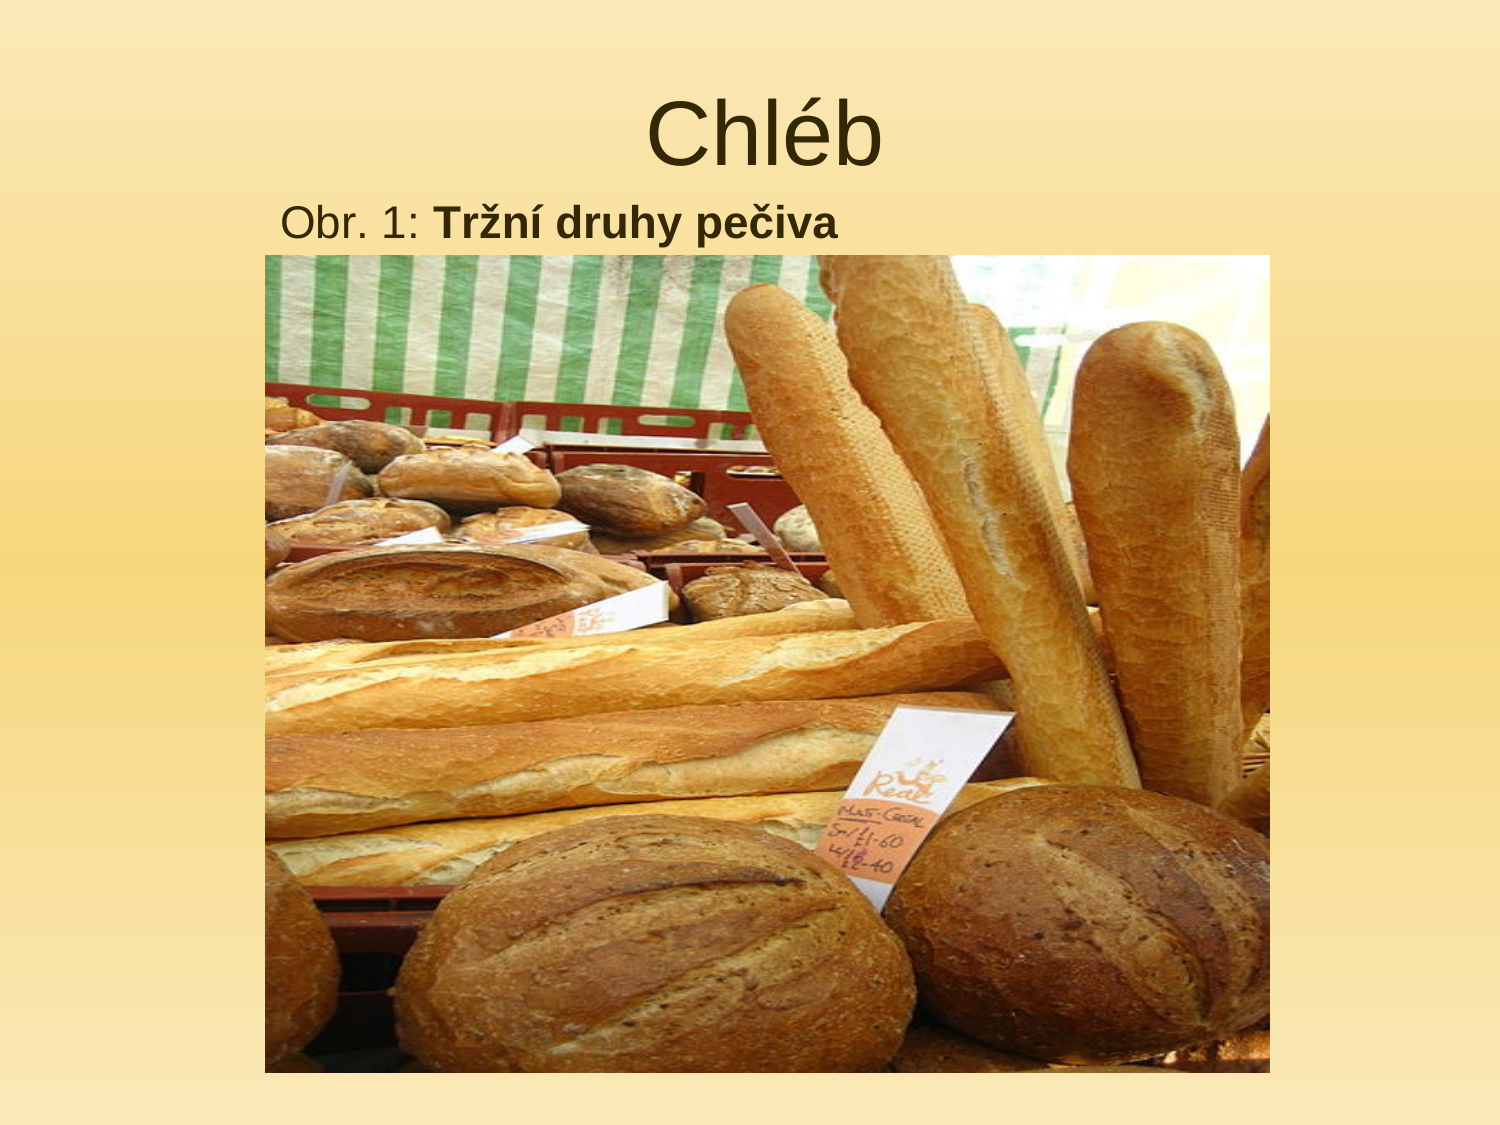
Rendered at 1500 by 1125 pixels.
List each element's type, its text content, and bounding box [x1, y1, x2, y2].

title Chléb [140, 35, 1416, 223]
text_box [265, 255, 1270, 1073]
text_box Obr. 1: Tržní druhy pečiva [265, 184, 916, 256]
